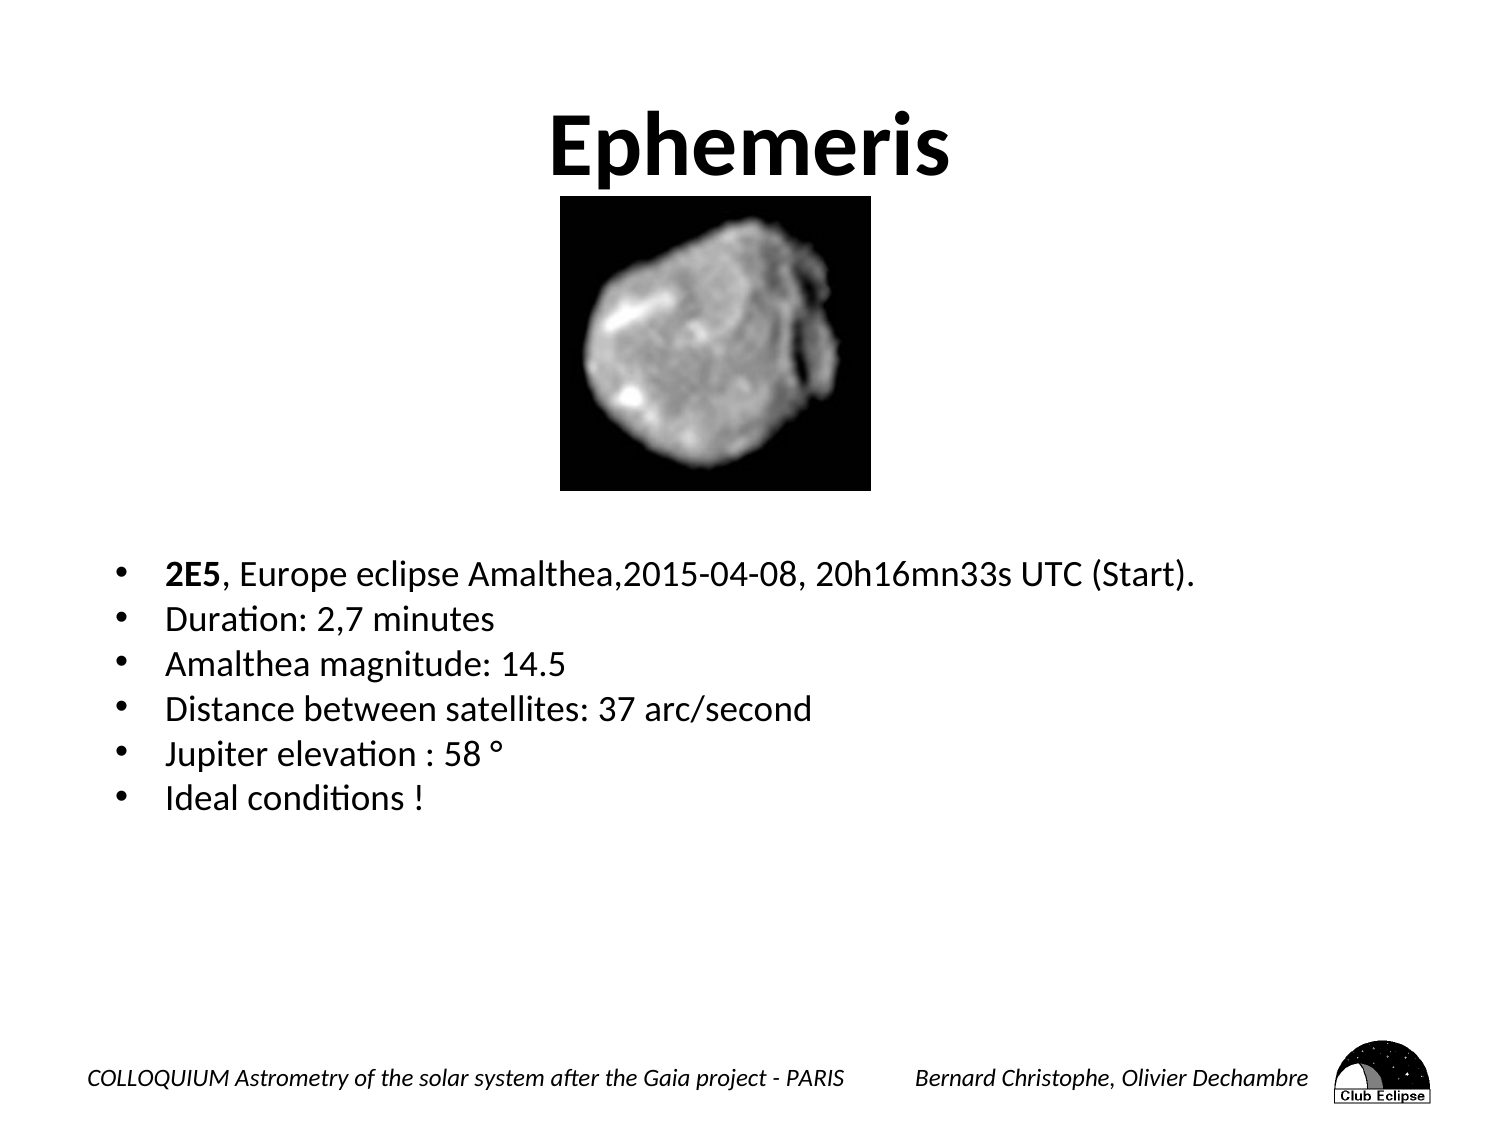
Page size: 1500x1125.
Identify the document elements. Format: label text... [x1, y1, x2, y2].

picture [560, 196, 871, 491]
title Ephemeris [75, 45, 1426, 233]
text_box COLLOQUIUM Astrometry of the solar system after the Gaia project - PARIS [64, 1046, 869, 1107]
text_box Bernard Christophe, Olivier Dechambre [887, 1046, 1325, 1107]
picture [1328, 1035, 1436, 1108]
list 2E5, Europe eclipse Amalthea,2015-04-08, 20h16mn33s UTC (Start). Duration: 2,7 minutes Amalthea magnitude: 14.5 Distance between satellites: 37 arc/second Jupiter elevation : 58 ° Ideal conditions ! [100, 550, 1451, 828]
